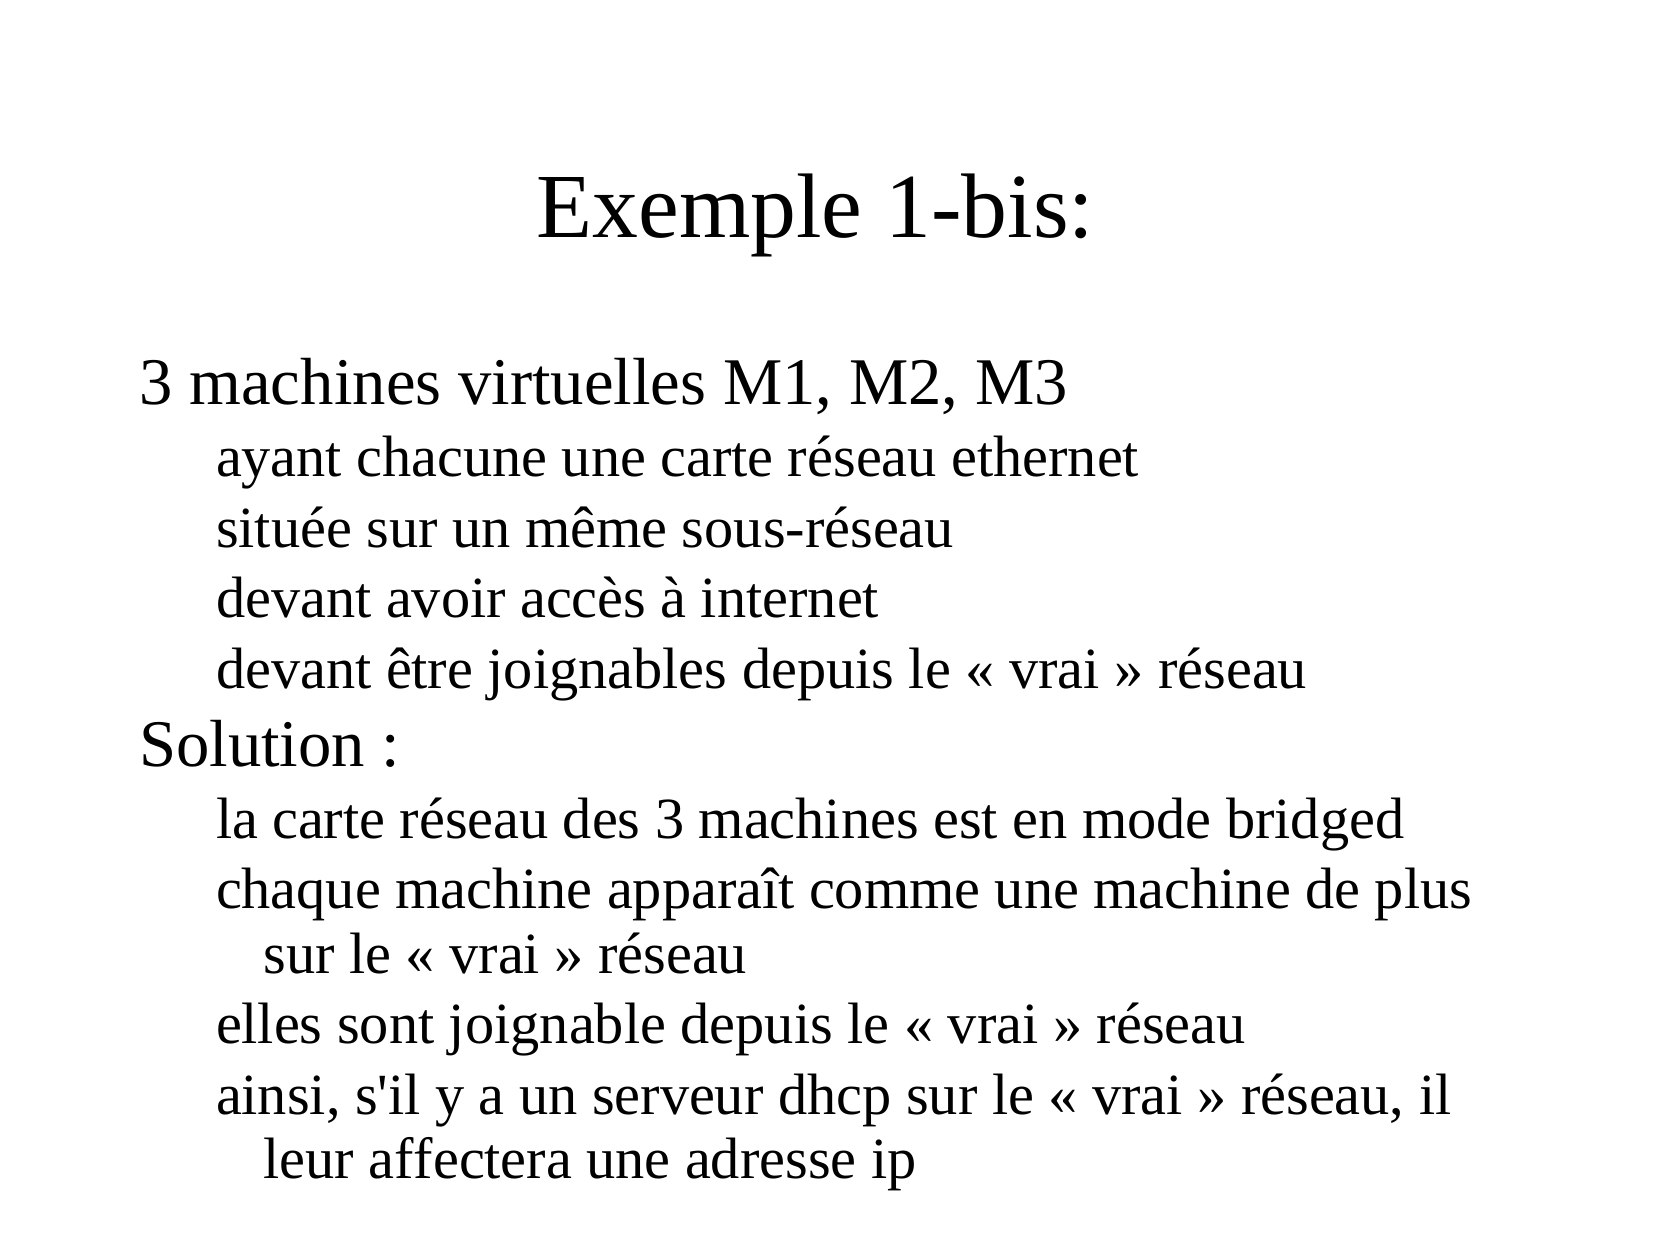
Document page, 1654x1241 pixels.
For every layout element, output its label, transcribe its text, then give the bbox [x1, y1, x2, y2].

title Exemple 1-bis: [121, 102, 1534, 311]
list 3 machines virtuelles M1, M2, M3 ayant chacune une carte réseau ethernet située sur un même sous-réseau devant avoir accès à internet devant être joignables depuis le « vrai » réseau Solution : la carte réseau des 3 machines est en mode bridged chaque machine apparaît comme une machine de plus sur le « vrai » réseau elles sont joignable depuis le « vrai » réseau ainsi, s'il y a un serveur dhcp sur le « vrai » réseau, il leur affectera une adresse ip [121, 344, 1534, 1192]
